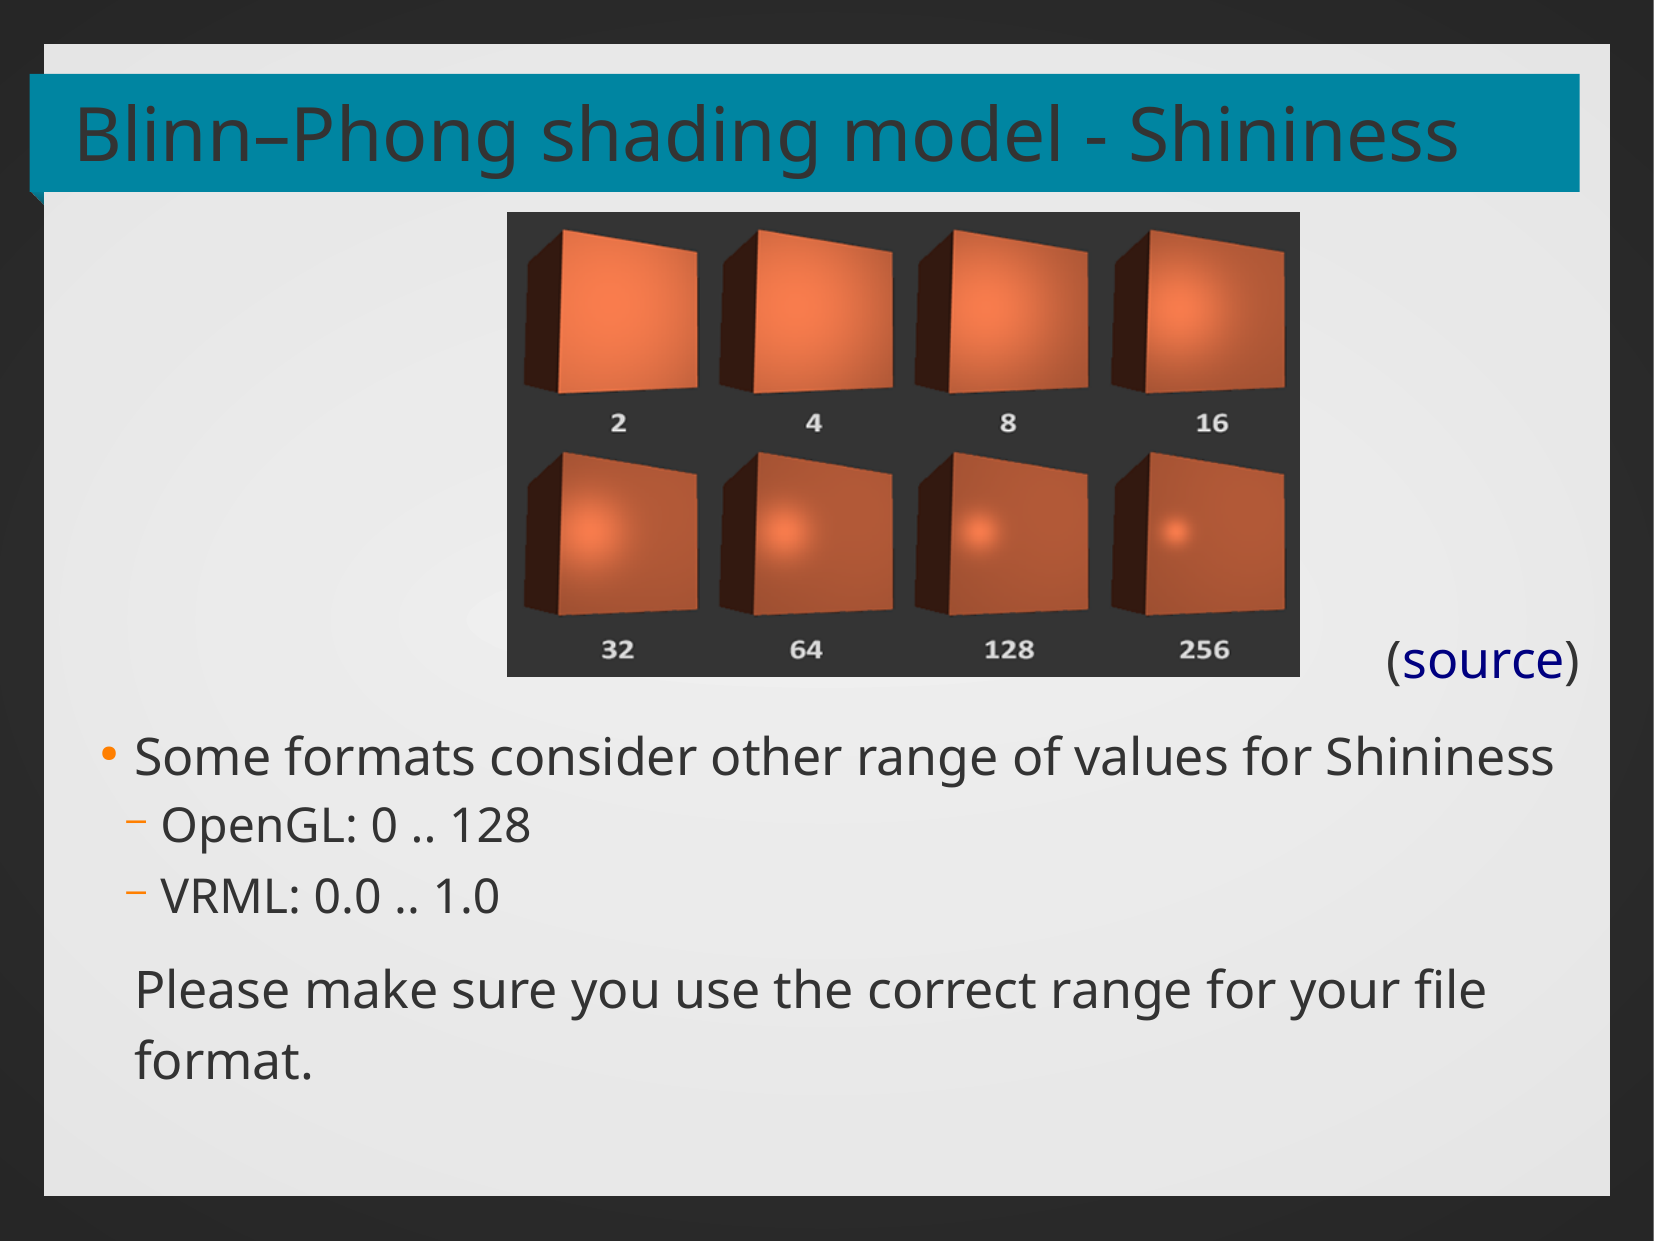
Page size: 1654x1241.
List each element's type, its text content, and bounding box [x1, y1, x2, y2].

picture [507, 212, 1300, 677]
list (source) Some formats consider other range of values for Shininess OpenGL: 0 .. 128 VRML: 0.0 .. 1.0 Please make sure you use the correct range for your file format. [73, 236, 1580, 1167]
title Blinn–Phong shading model - Shininess [73, 73, 1565, 192]
